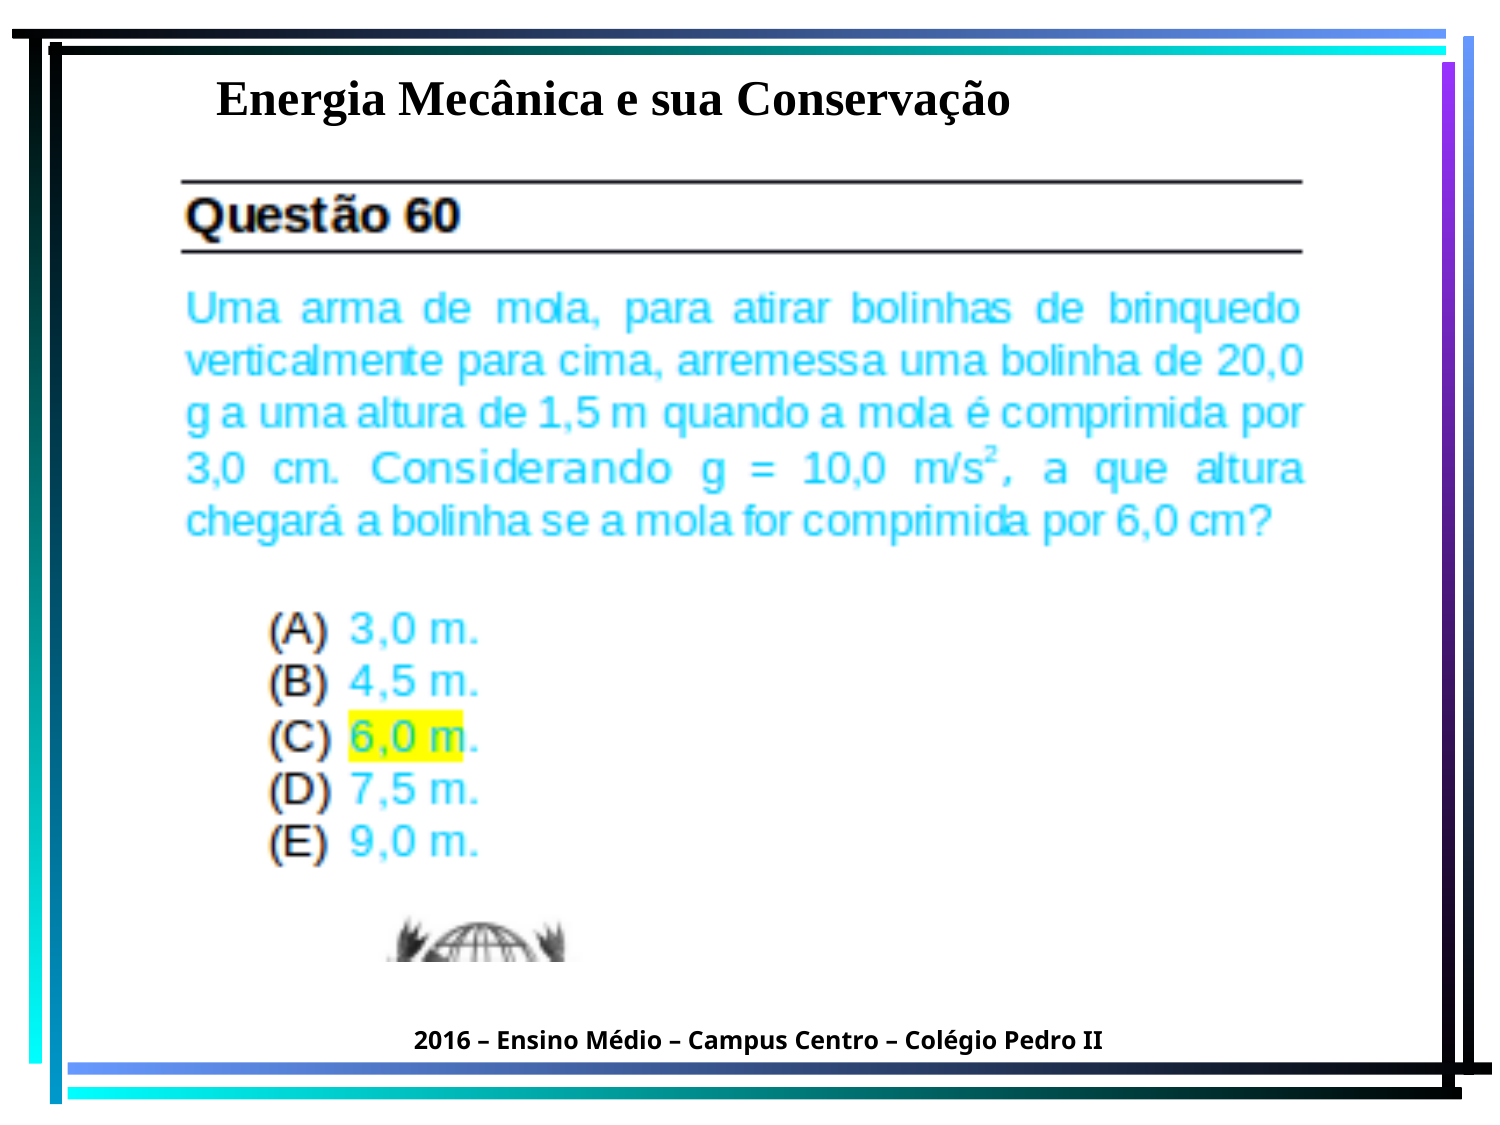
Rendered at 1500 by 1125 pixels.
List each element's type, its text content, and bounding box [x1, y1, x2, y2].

picture [0, 0, 1500, 1125]
text_box 2016 – Ensino Médio – Campus Centro – Colégio Pedro II [399, 1018, 1119, 1064]
title Energia Mecânica e sua Conservação [94, 59, 1134, 142]
